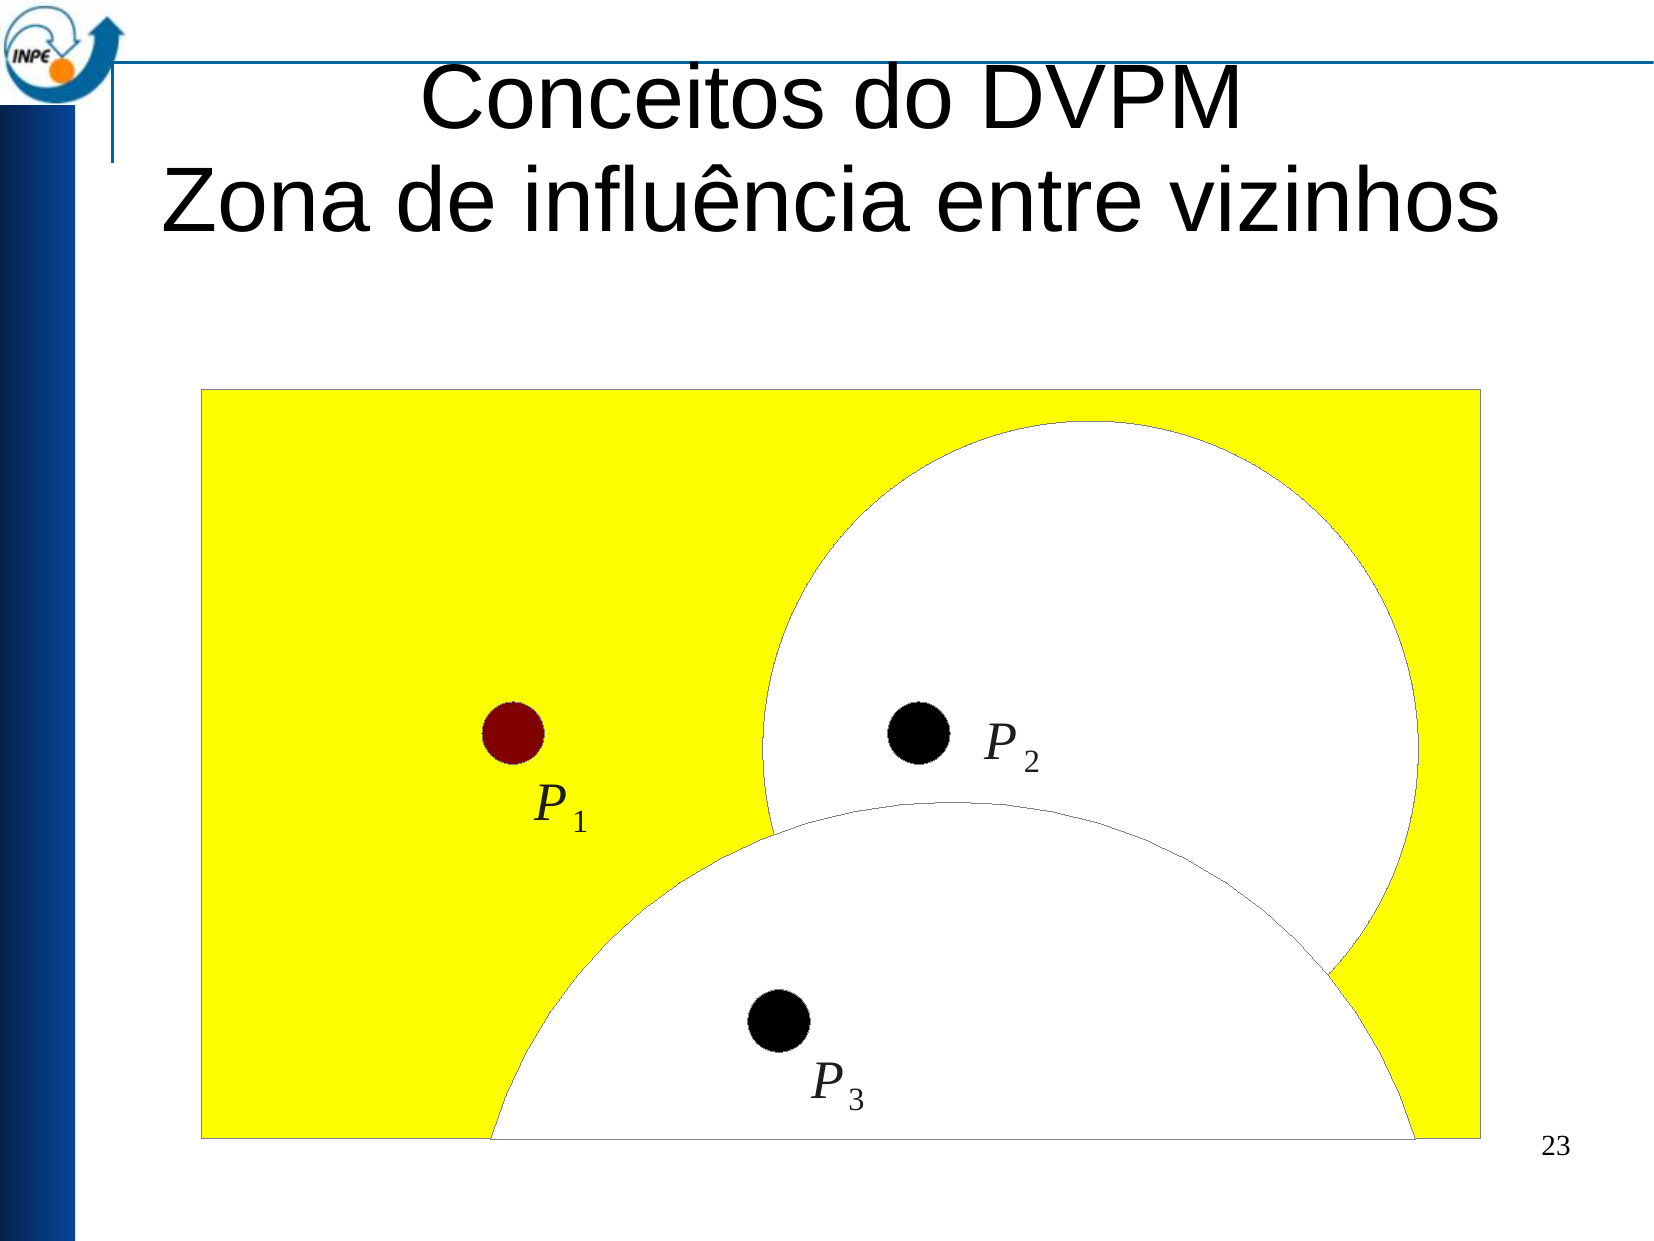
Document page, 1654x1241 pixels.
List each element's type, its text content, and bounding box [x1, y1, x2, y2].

chart [801, 1049, 871, 1118]
chart [975, 711, 1046, 780]
title Conceitos do DVPM Zona de influência entre vizinhos [29, 45, 1635, 251]
chart [525, 771, 594, 840]
picture [0, 0, 126, 105]
text_box [201, 389, 1481, 1140]
